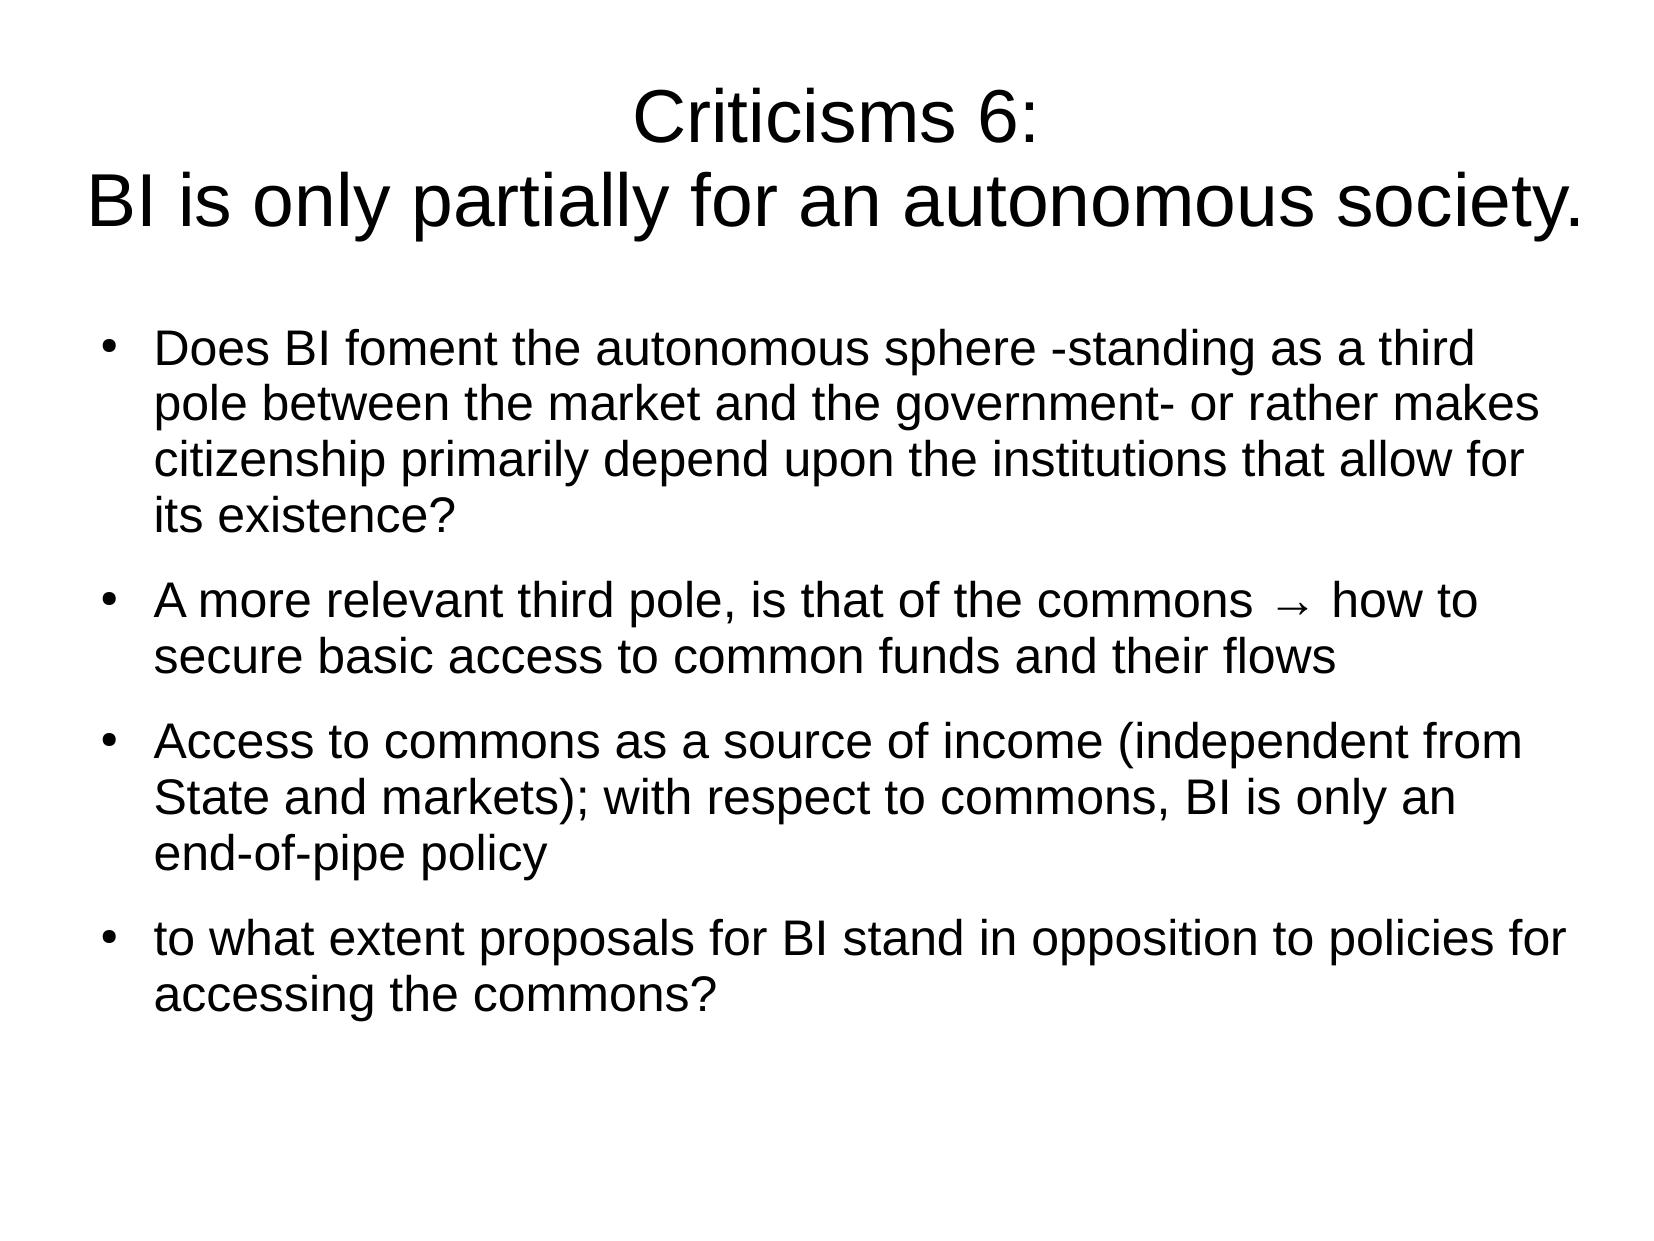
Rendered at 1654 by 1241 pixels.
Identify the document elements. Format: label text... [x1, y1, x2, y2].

list Does BI foment the autonomous sphere -standing as a third pole between the market and the government- or rather makes citizenship primarily depend upon the institutions that allow for its existence? A more relevant third pole, is that of the commons → how to secure basic access to common funds and their flows Access to commons as a source of income (independent from State and markets); with respect to commons, BI is only an end-of-pipe policy to what extent proposals for BI stand in opposition to policies for accessing the commons? [82, 319, 1571, 1141]
title Criticisms 6: BI is only partially for an autonomous society. [82, 55, 1591, 263]
